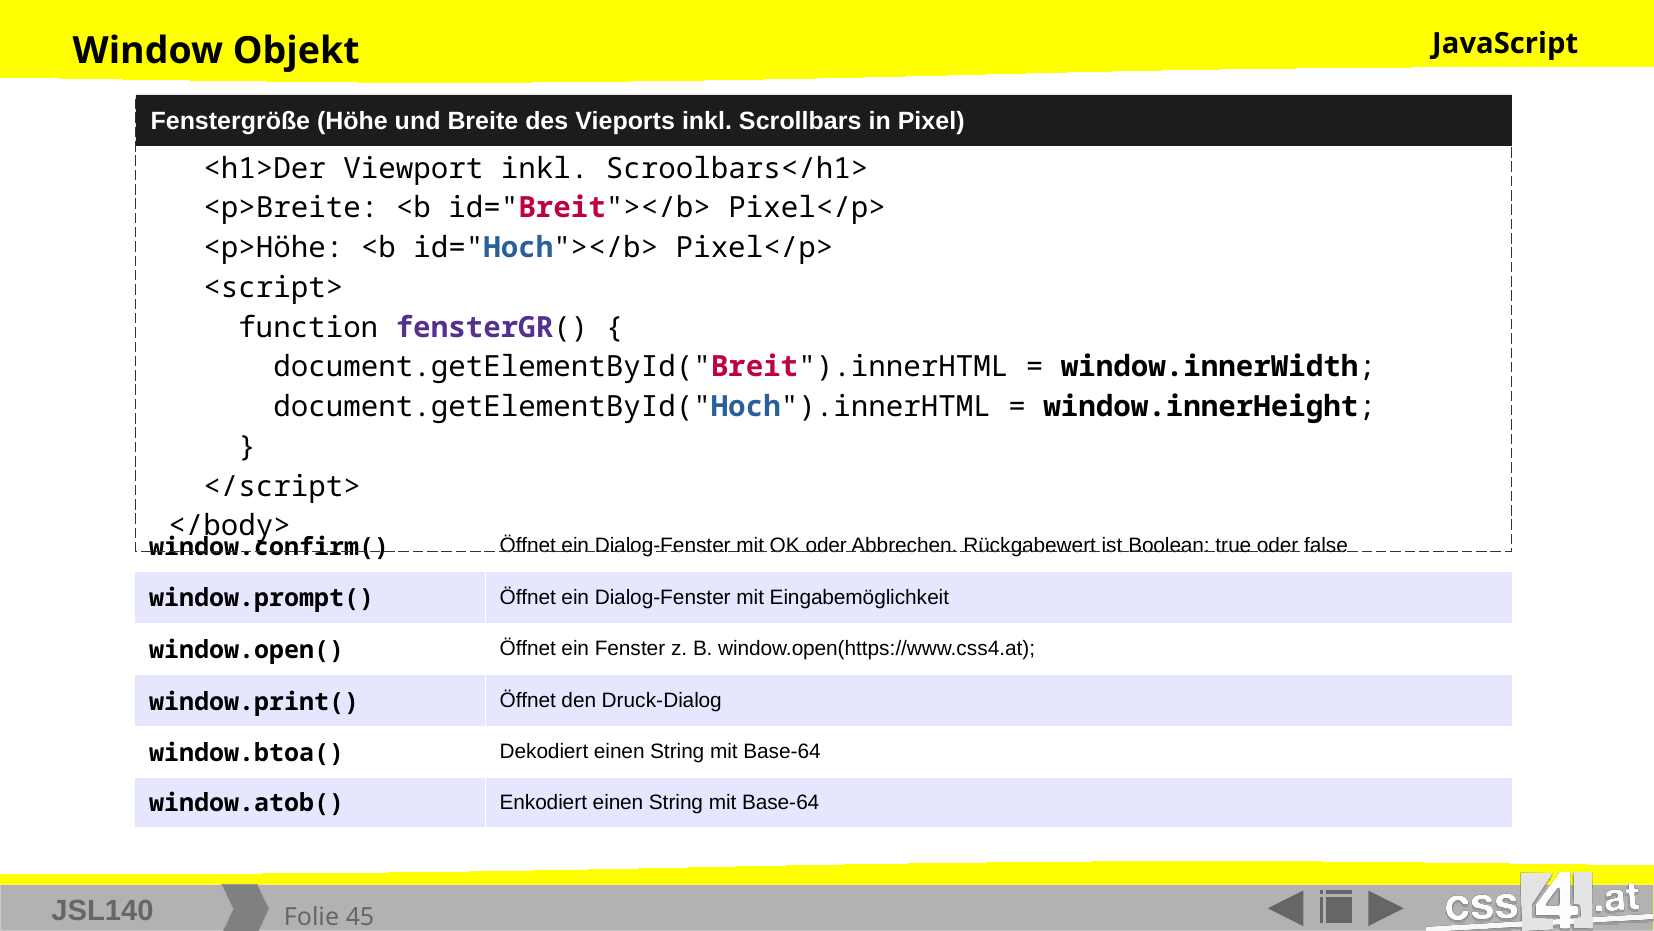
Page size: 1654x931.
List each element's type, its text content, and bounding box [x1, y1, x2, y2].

text_box JavaScript [1417, 15, 1607, 60]
table_cell window.prompt() [135, 572, 485, 623]
table_cell Enkodiert einen String mit Base-64 [486, 778, 1512, 827]
table_header window.confirm() [135, 521, 485, 571]
table_header Öffnet ein Dialog-Fenster mit OK oder Abbrechen. Rückgabewert ist Boolean: true oder false [486, 521, 1512, 571]
table_cell window.print() [135, 675, 485, 726]
text_box JSL140 [36, 886, 209, 931]
table_cell window.btoa() [135, 727, 485, 777]
table_cell Dekodiert einen String mit Base-64 [486, 727, 1512, 777]
text_box Fenstergröße (Höhe und Breite des Vieports inkl. Scrollbars in Pixel) [135, 94, 1512, 146]
table_cell window.open() [135, 624, 485, 674]
table_cell Öffnet ein Fenster z. B. window.open(https://www.css4.at); [486, 624, 1512, 674]
table_cell window.atob() [135, 778, 485, 827]
table_cell Öffnet ein Dialog-Fenster mit Eingabemöglichkeit [486, 572, 1512, 623]
text_box Folie <Foliennummer> [269, 891, 542, 931]
text_box [0, 861, 1654, 931]
text_box Window Objekt [57, 16, 469, 69]
text_box <body onResize="fensterGR()"> <h1>Der Viewport inkl. Scroolbars</h1> <p>Breite: <b id="Breit"></b> Pixel</p> <p>Höhe: <b id="Hoch"></b> Pixel</p> <script> function fensterGR() { document.getElementById("Breit").innerHTML = window.innerWidth; document.getElementById("Hoch").innerHTML = window.innerHeight; } </script> </body> [135, 146, 1512, 508]
text_box [0, 0, 1654, 83]
picture [1426, 872, 1654, 931]
table_cell Öffnet den Druck-Dialog [486, 675, 1512, 726]
